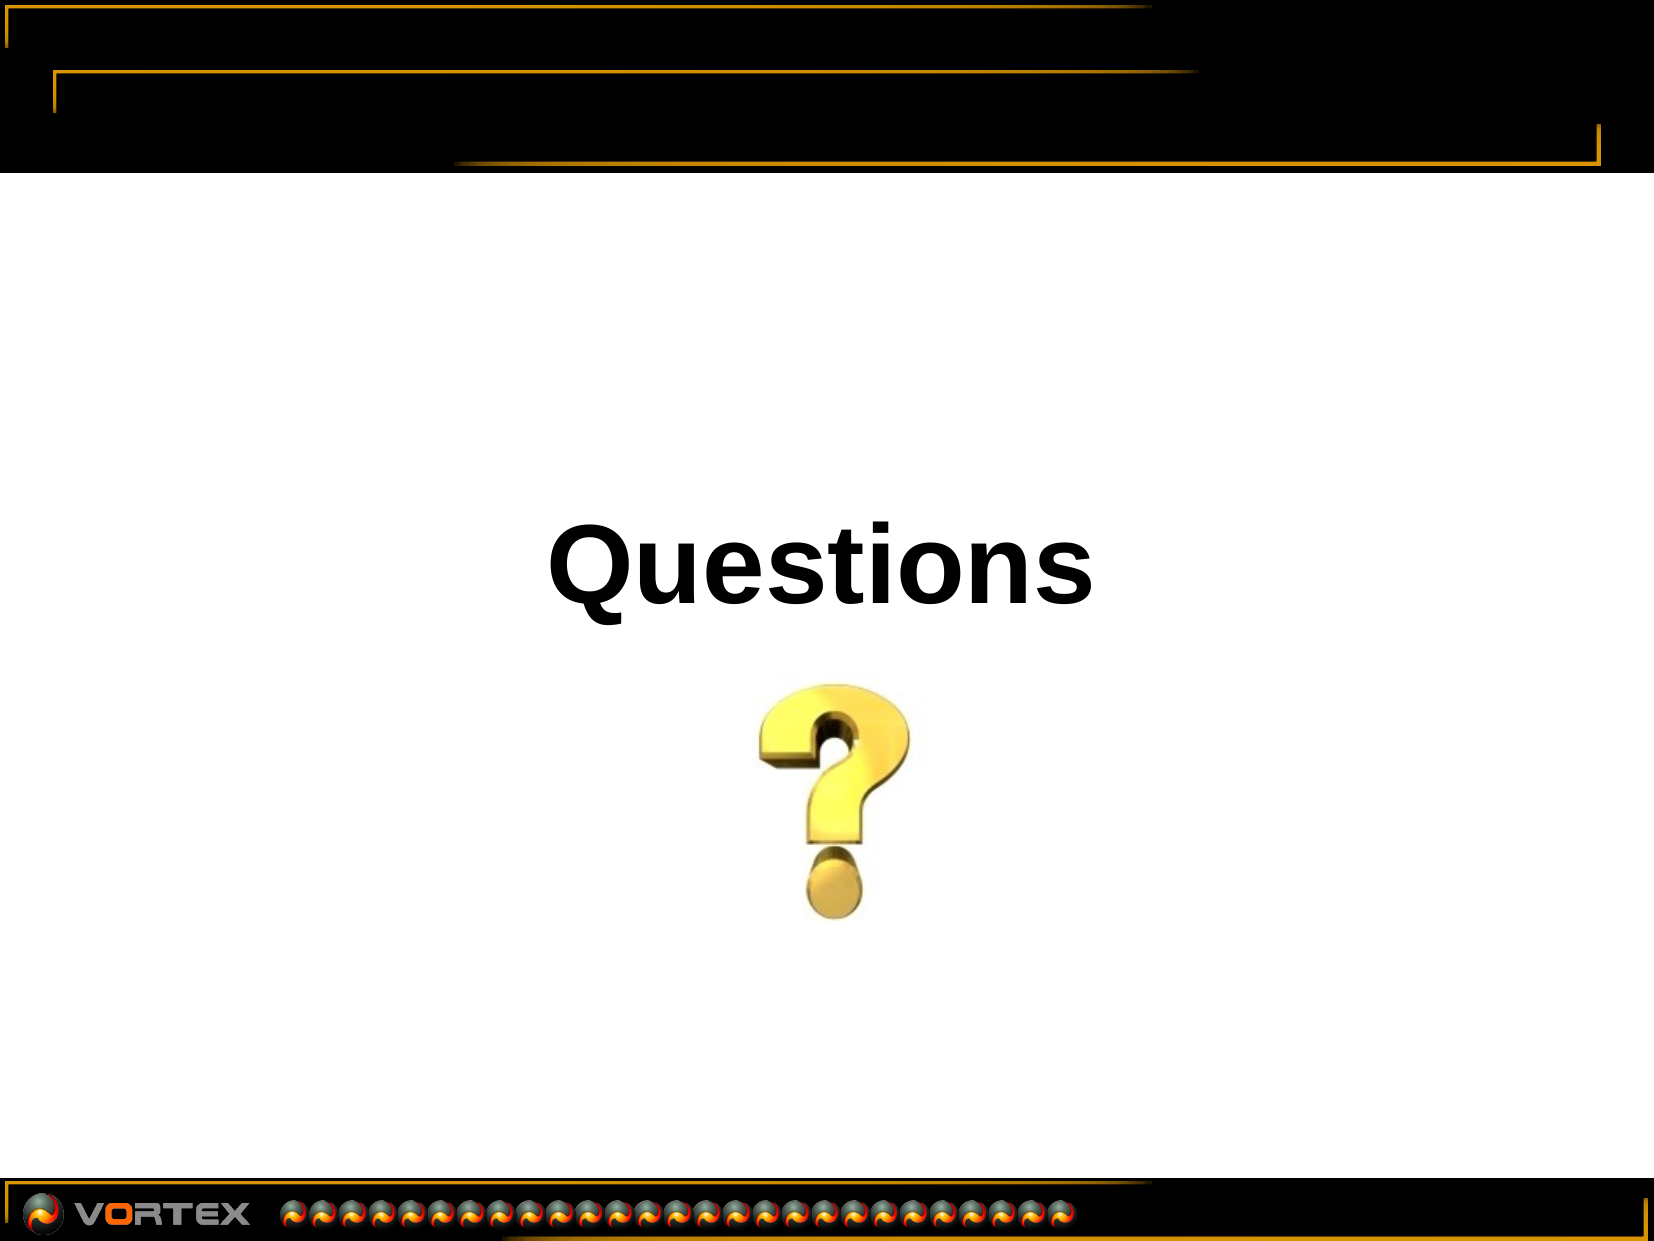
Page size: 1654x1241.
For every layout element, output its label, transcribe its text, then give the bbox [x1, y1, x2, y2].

picture [5, 1181, 1648, 1241]
picture [5, 5, 1152, 48]
picture [703, 669, 966, 933]
list Questions [42, 194, 1583, 1134]
picture [454, 124, 1601, 166]
picture [53, 70, 1199, 113]
